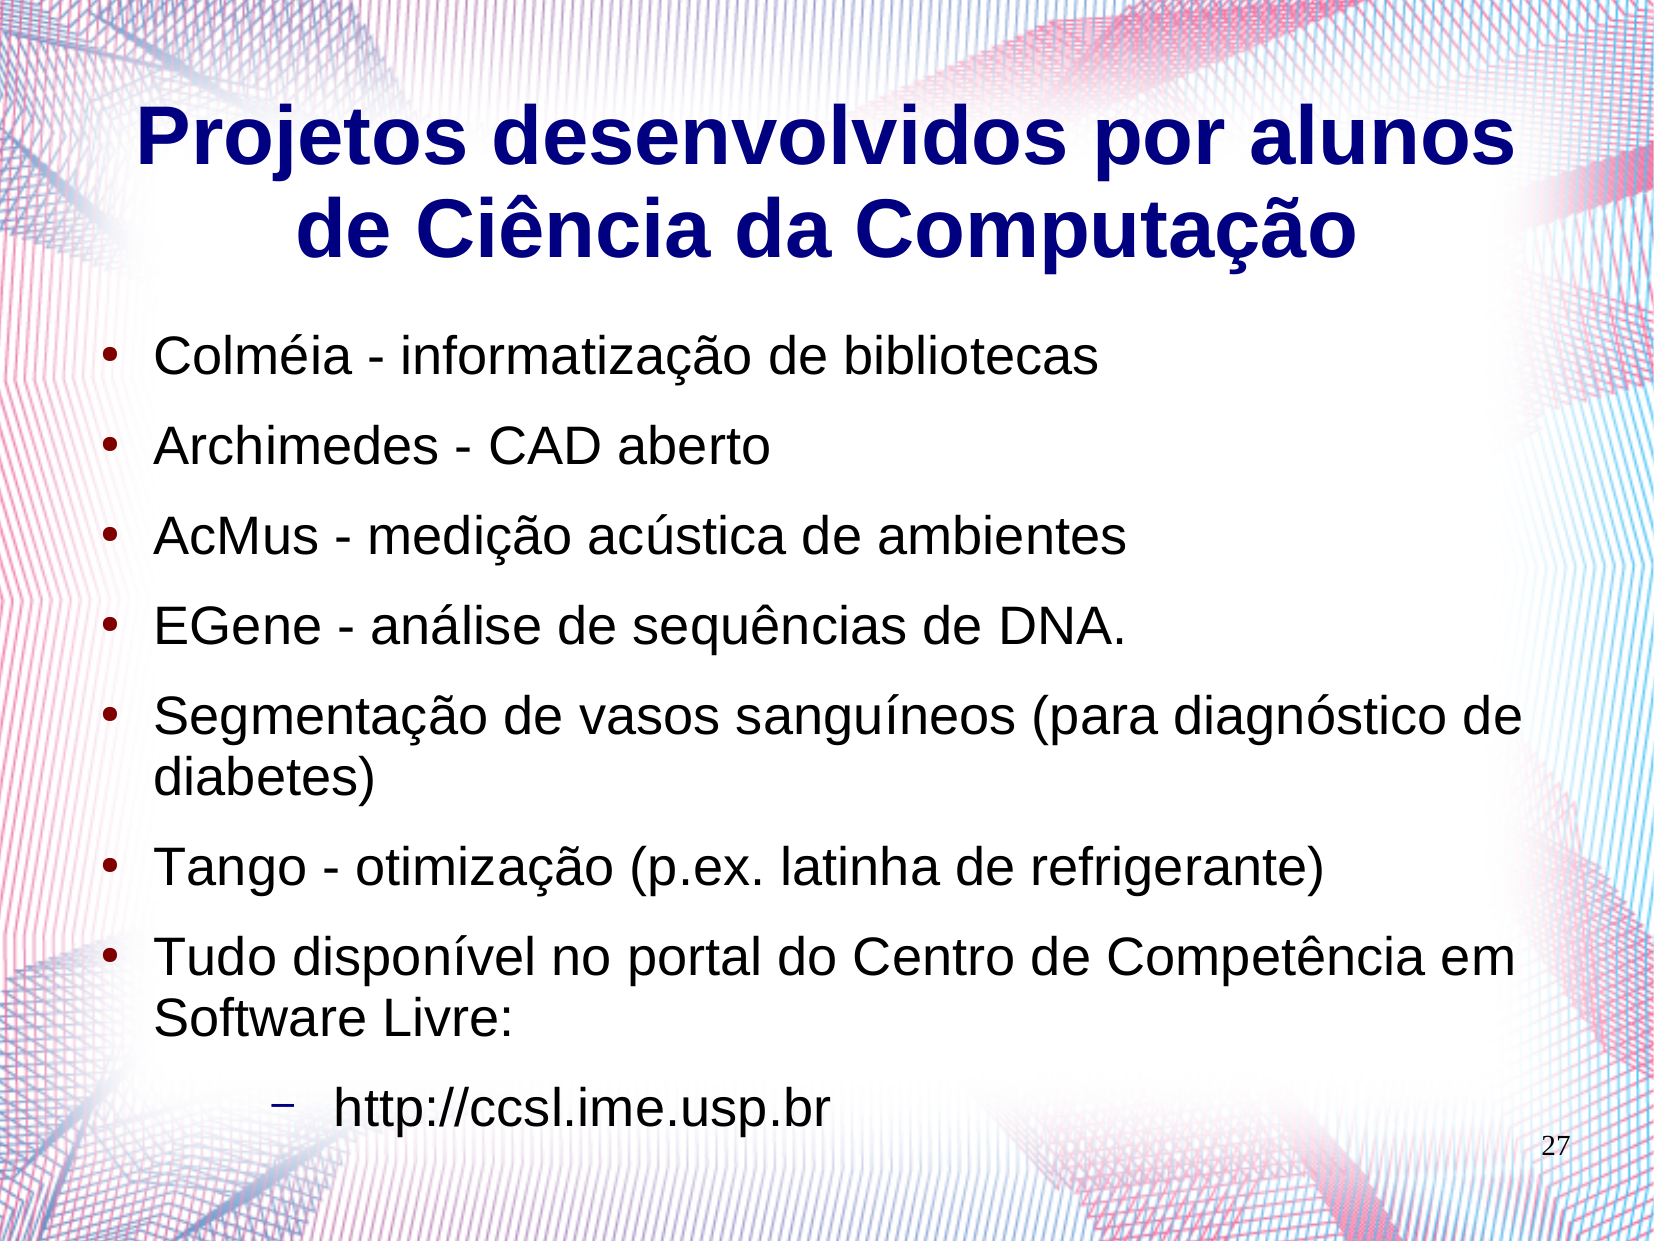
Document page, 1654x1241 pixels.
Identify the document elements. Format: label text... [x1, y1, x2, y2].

title Projetos desenvolvidos por alunos de Ciência da Computação [82, 78, 1571, 287]
list Colméia - informatização de bibliotecas Archimedes - CAD aberto AcMus - medição acústica de ambientes EGene - análise de sequências de DNA. Segmentação de vasos sanguíneos (para diagnóstico de diabetes) Tango - otimização (p.ex. latinha de refrigerante) Tudo disponível no portal do Centro de Competência em Software Livre: http://ccsl.ime.usp.br [82, 325, 1571, 1217]
picture [0, 0, 1654, 1241]
